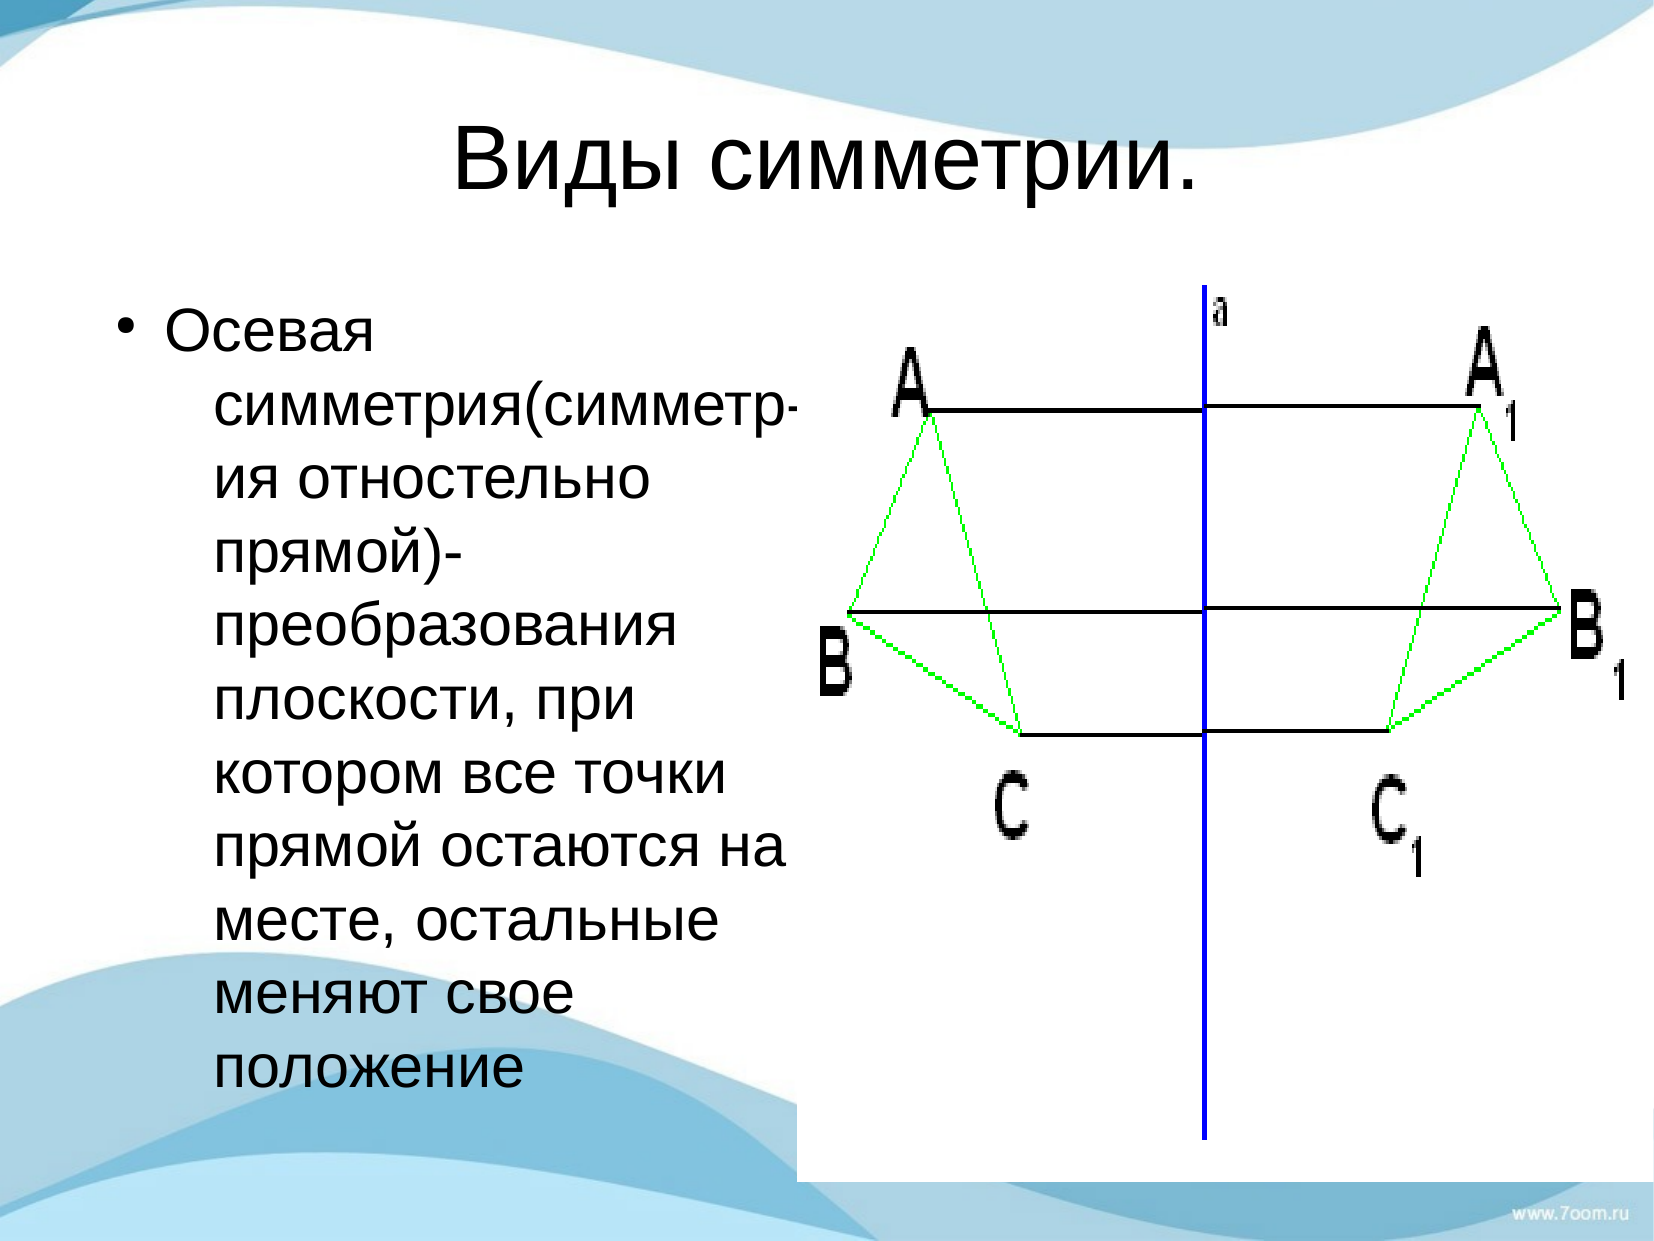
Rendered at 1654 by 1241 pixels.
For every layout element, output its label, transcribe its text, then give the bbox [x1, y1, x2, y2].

list Осевая симметрия(симметр-ия отностельно прямой)-преобразования плоскости, при котором все точки прямой остаются на месте, остальные меняют свое положение [82, 290, 797, 1113]
title Виды симметрии. [82, 49, 1571, 257]
picture [797, 265, 1654, 1182]
